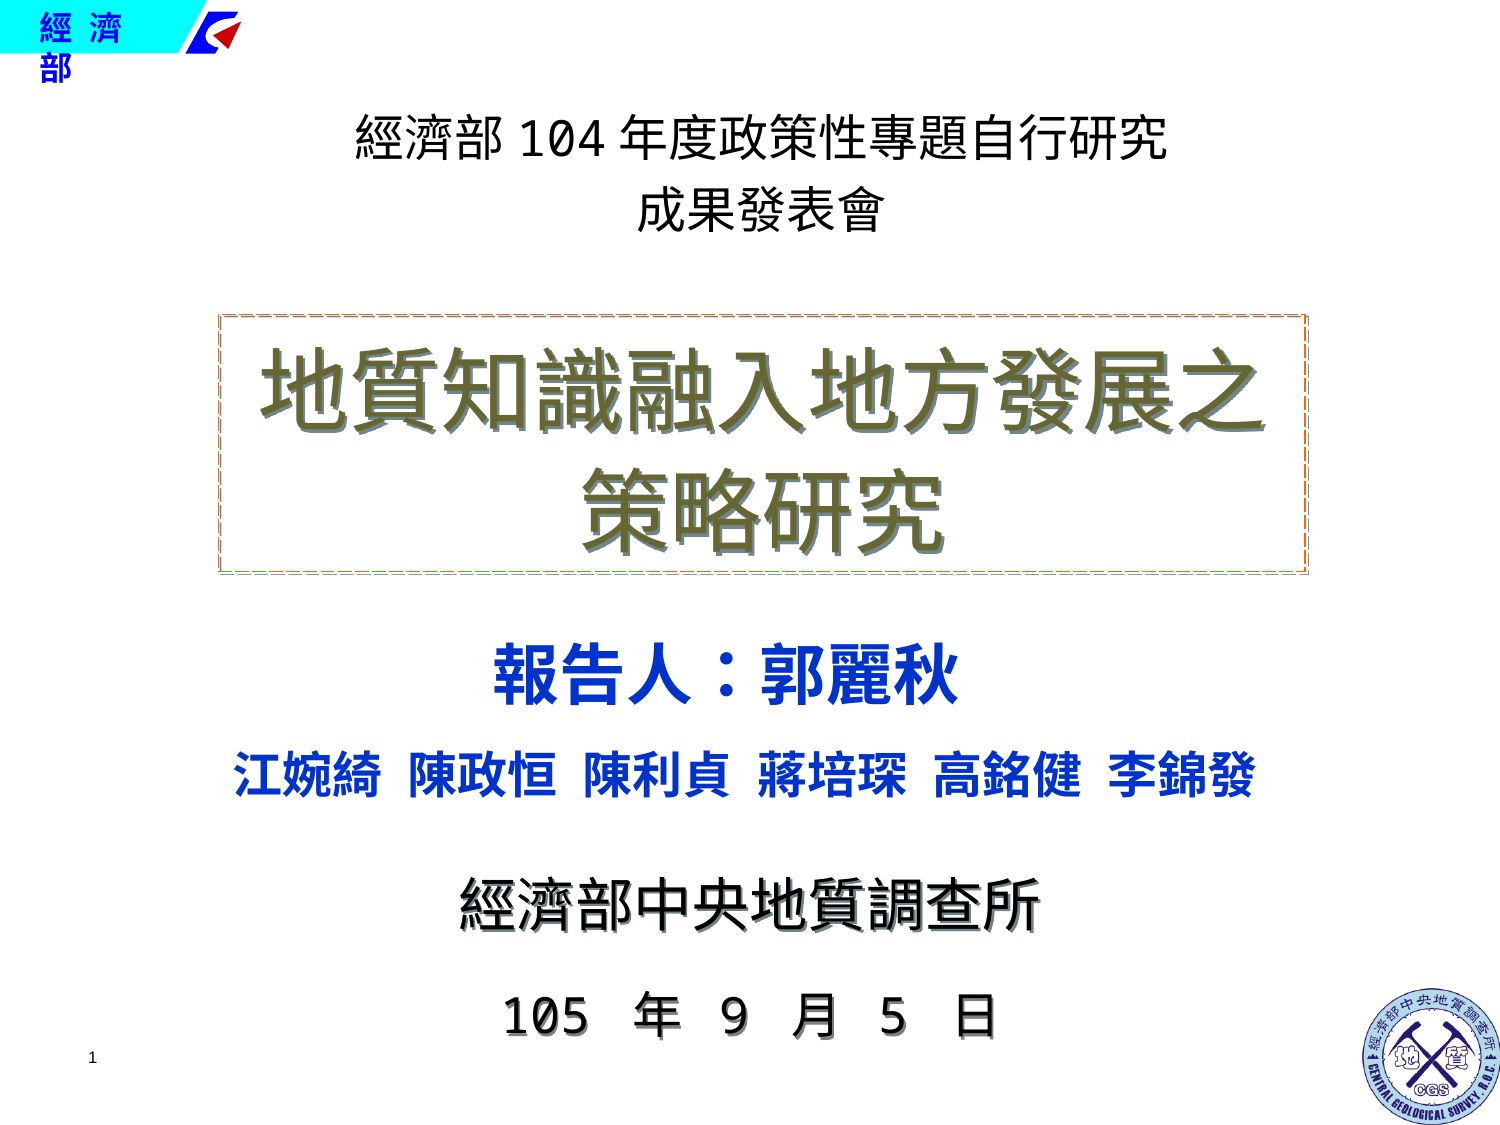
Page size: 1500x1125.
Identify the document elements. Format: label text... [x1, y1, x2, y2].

text_box 地質知識融入地方發展之策略研究 [218, 314, 1306, 572]
text_box 105 年 9 月 5 日 [277, 976, 1223, 1052]
text_box 經濟部中央地質調查所 [443, 846, 1056, 946]
text_box 經濟部104年度政策性專題自行研究 成果發表會 [135, 125, 1388, 209]
text_box 報告人：郭麗秋 江婉綺 陳政恒 陳利貞 蔣培琛 高銘健 李錦發 [123, 609, 1329, 823]
picture [1362, 988, 1500, 1125]
